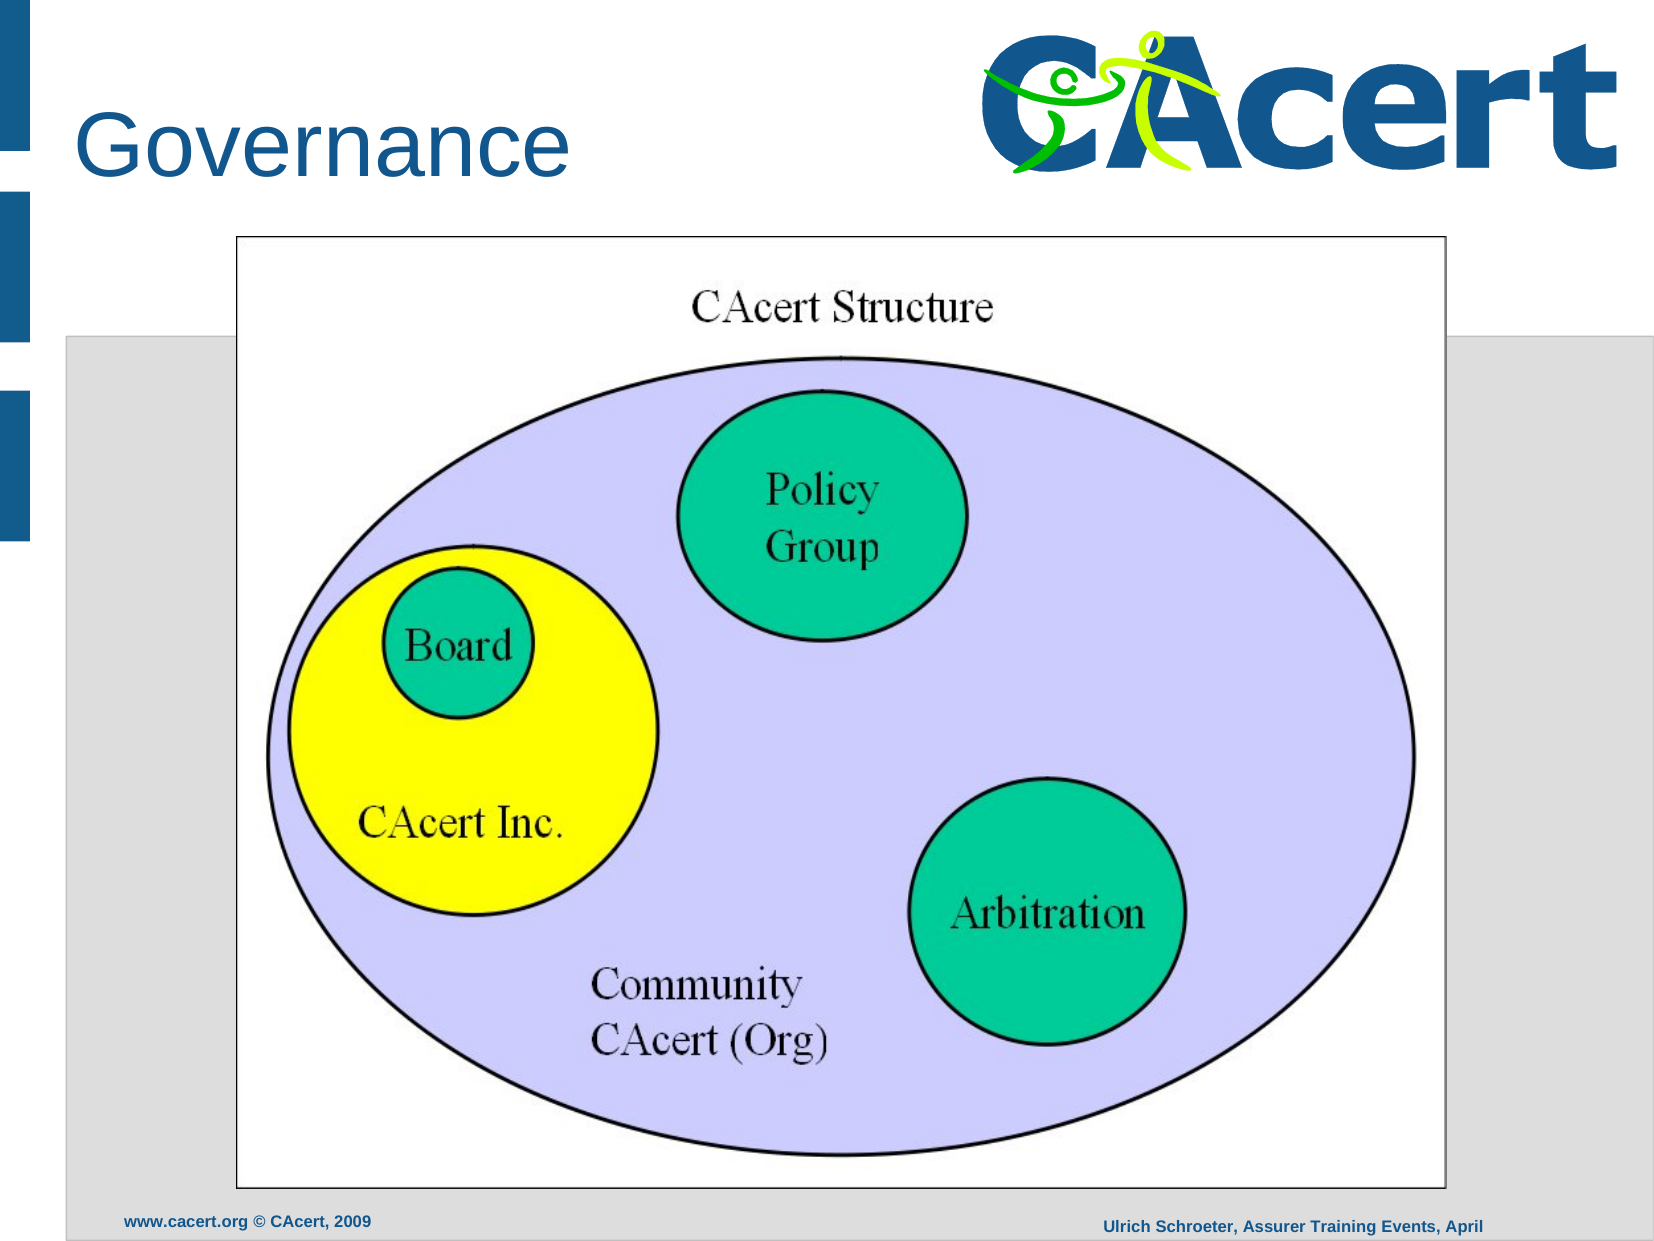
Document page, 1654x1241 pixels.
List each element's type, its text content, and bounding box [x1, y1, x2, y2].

picture [236, 236, 1447, 1189]
text_box Governance [59, 86, 588, 207]
